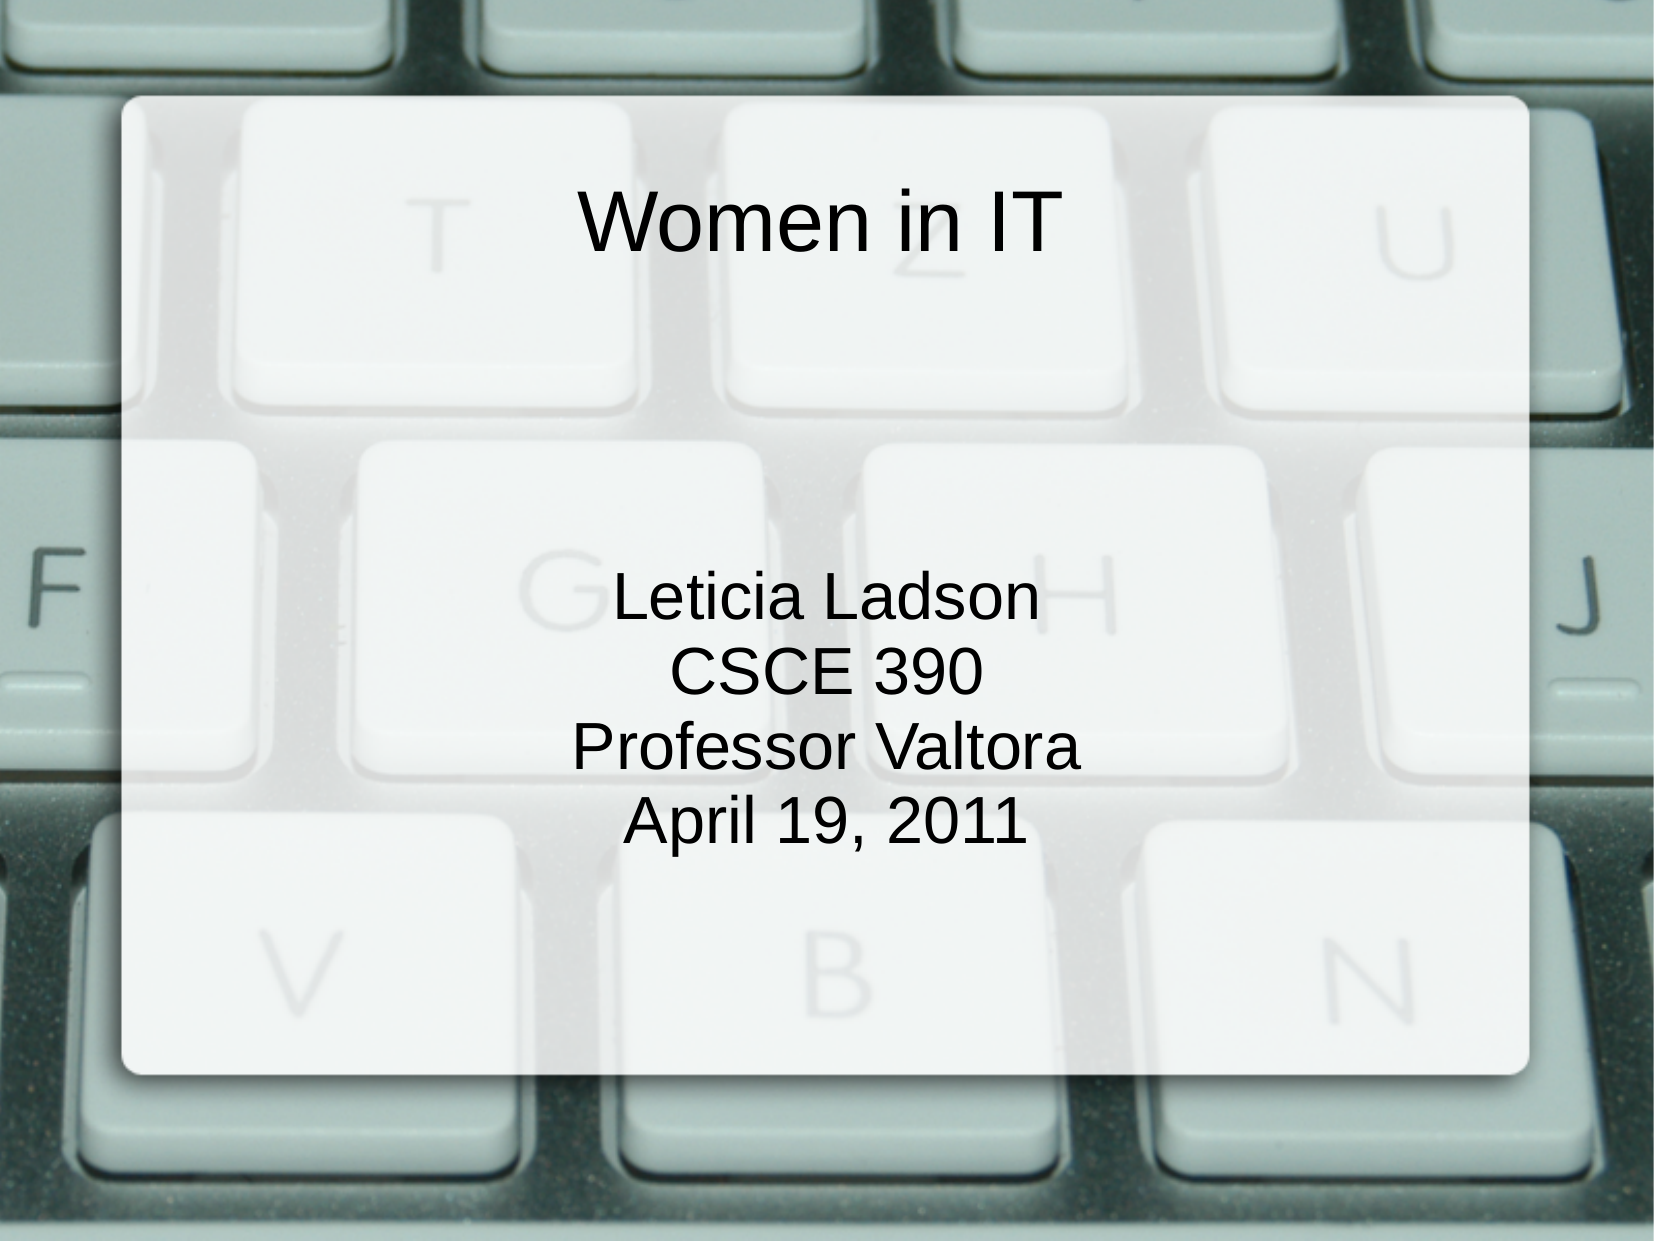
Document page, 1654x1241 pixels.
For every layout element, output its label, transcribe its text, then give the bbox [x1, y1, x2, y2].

picture [0, 0, 1654, 1241]
title Women in IT [135, 117, 1506, 325]
subtitle Leticia Ladson CSCE 390 Professor Valtora April 19, 2011 [147, 354, 1506, 1063]
